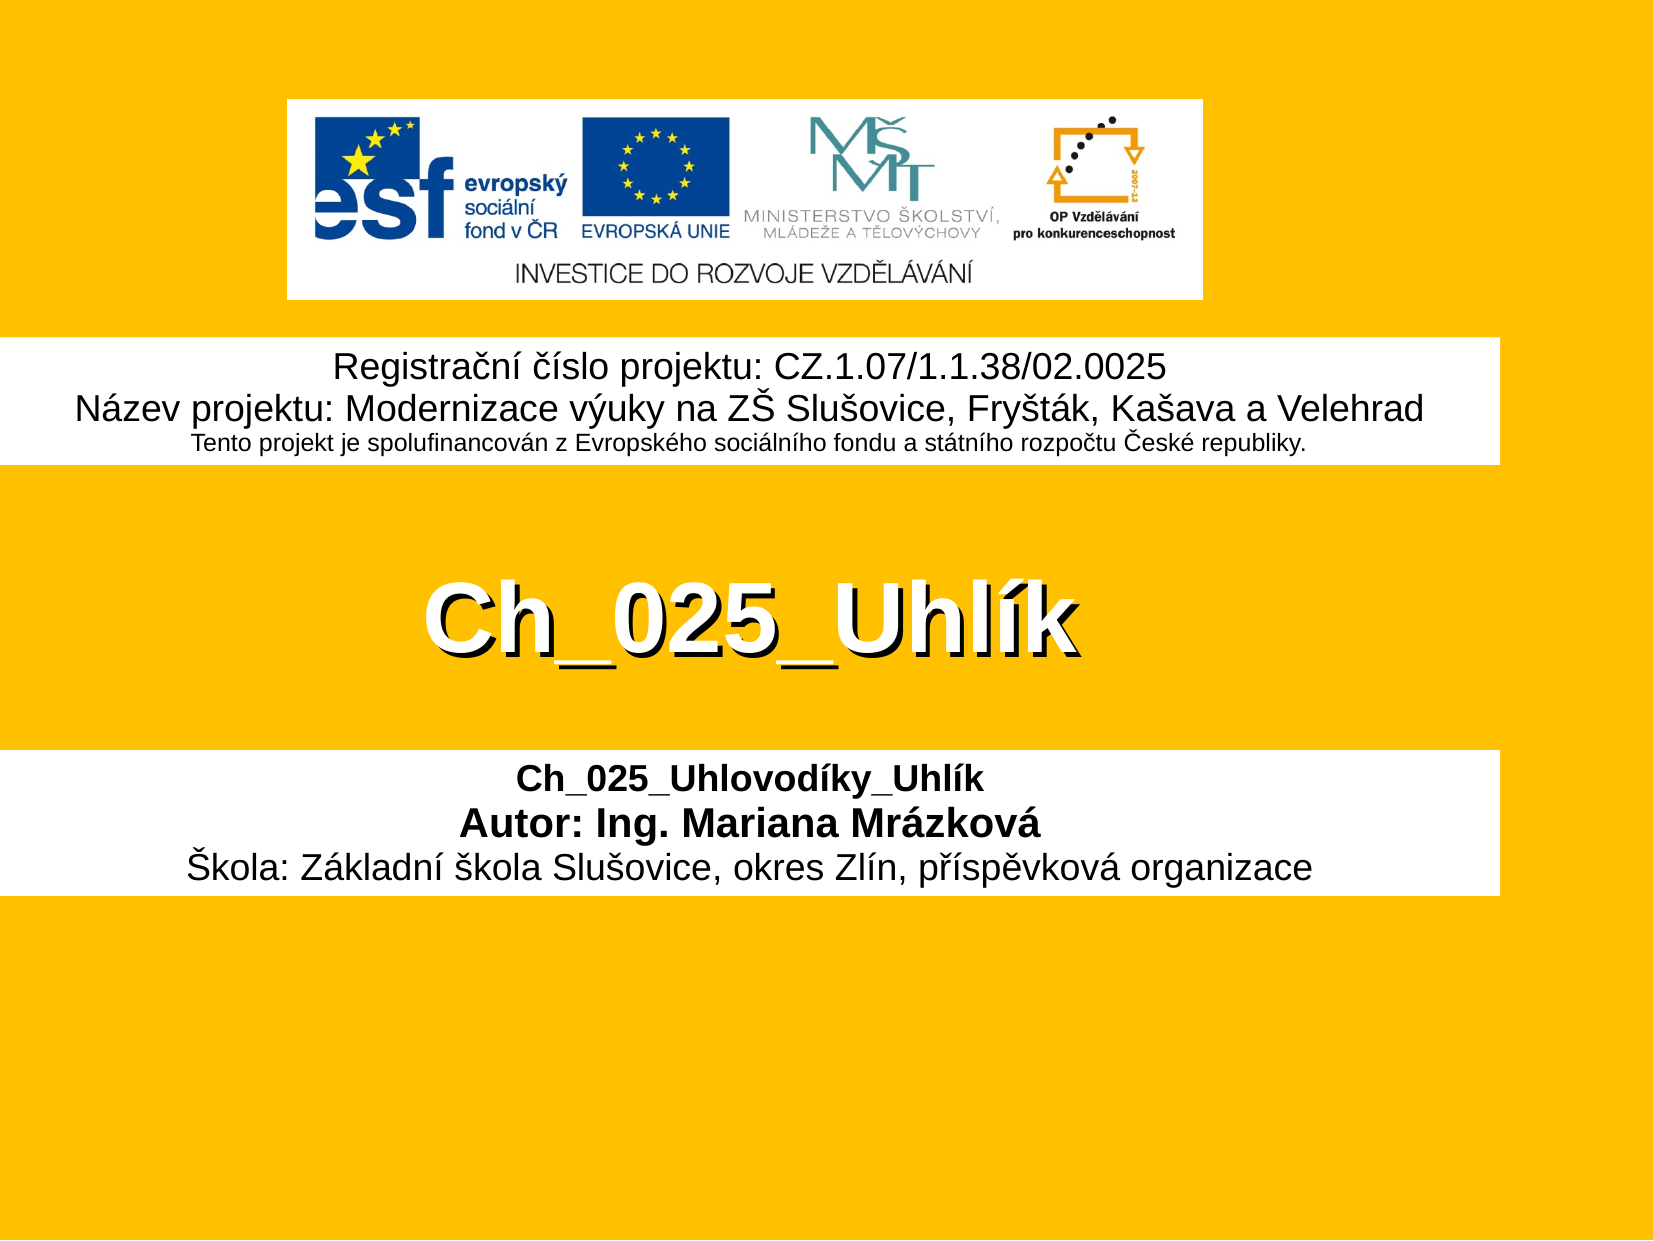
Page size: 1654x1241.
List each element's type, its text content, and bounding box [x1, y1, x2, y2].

text_box Registrační číslo projektu: CZ.1.07/1.1.38/02.0025 Název projektu: Modernizace výuky na ZŠ Slušovice, Fryšták, Kašava a Velehrad Tento projekt je spolufinancován z Evropského sociálního fondu a státního rozpočtu České republiky. [0, 337, 1501, 465]
title Ch_025_Uhlík [112, 537, 1388, 688]
picture [287, 99, 1203, 300]
text_box Ch_025_Uhlovodíky_Uhlík Autor: Ing. Mariana Mrázková Škola: Základní škola Slušovice, okres Zlín, příspěvková organizace [0, 750, 1501, 896]
